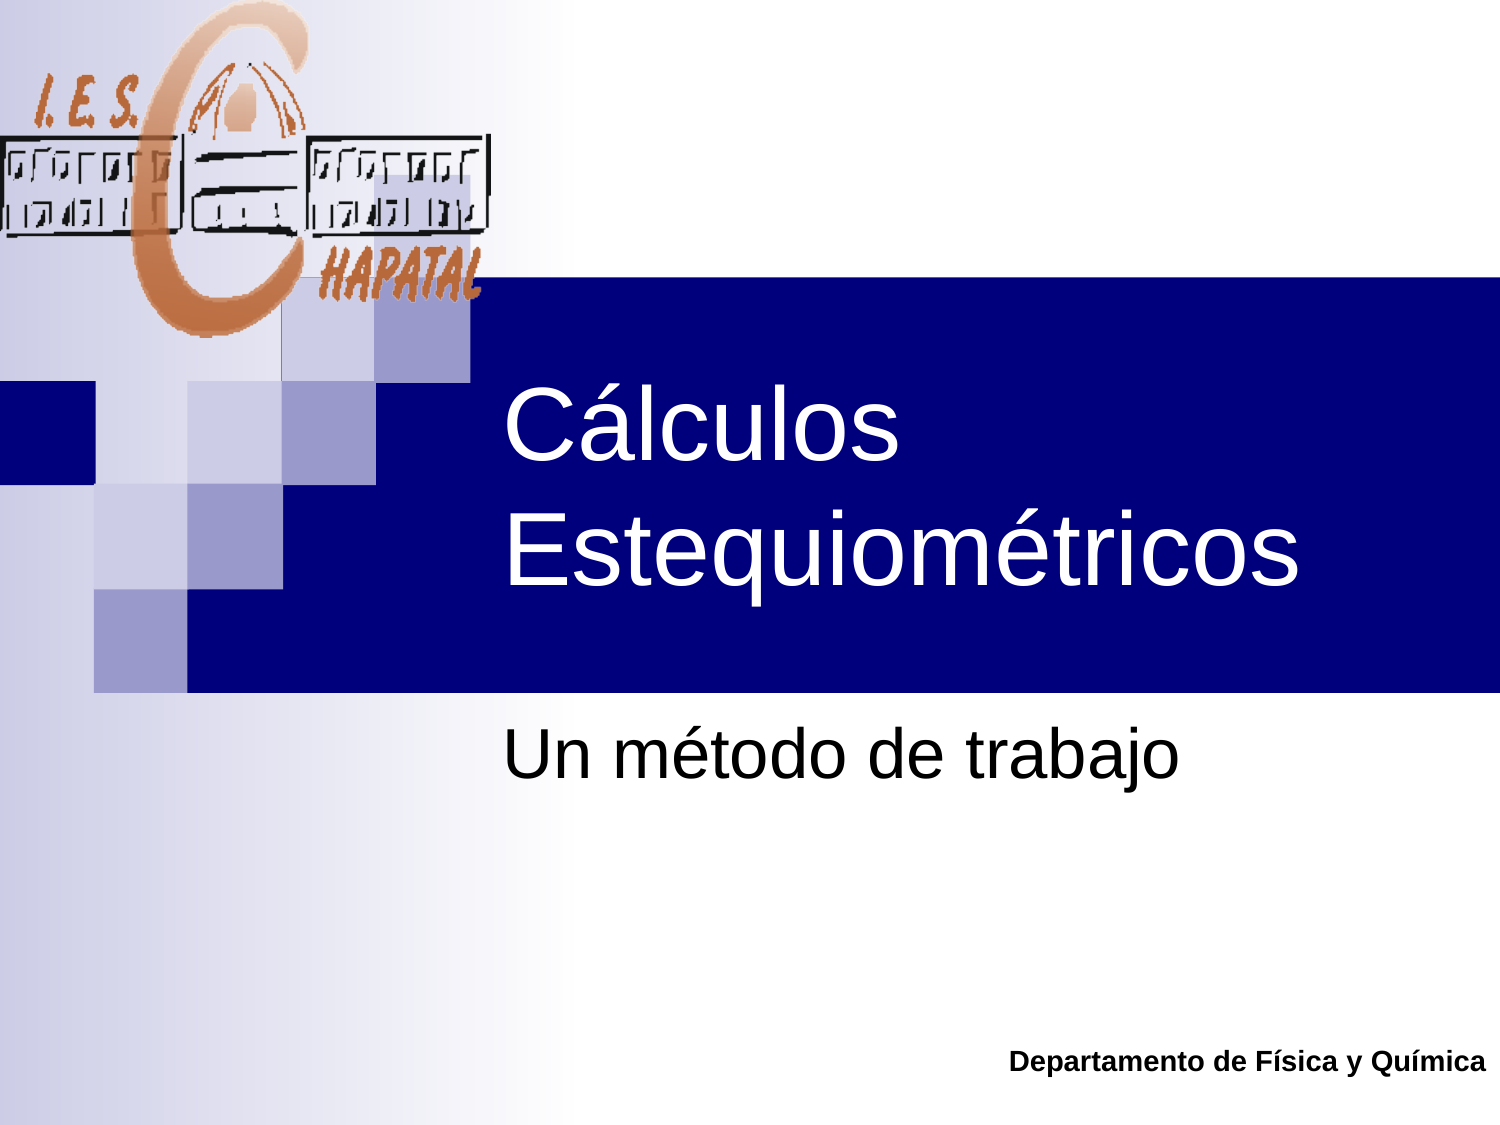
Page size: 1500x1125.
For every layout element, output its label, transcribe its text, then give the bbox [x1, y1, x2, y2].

picture [0, 0, 491, 338]
subtitle Un método de trabajo [487, 699, 1476, 988]
title Cálculos Estequiométricos [487, 299, 1476, 663]
